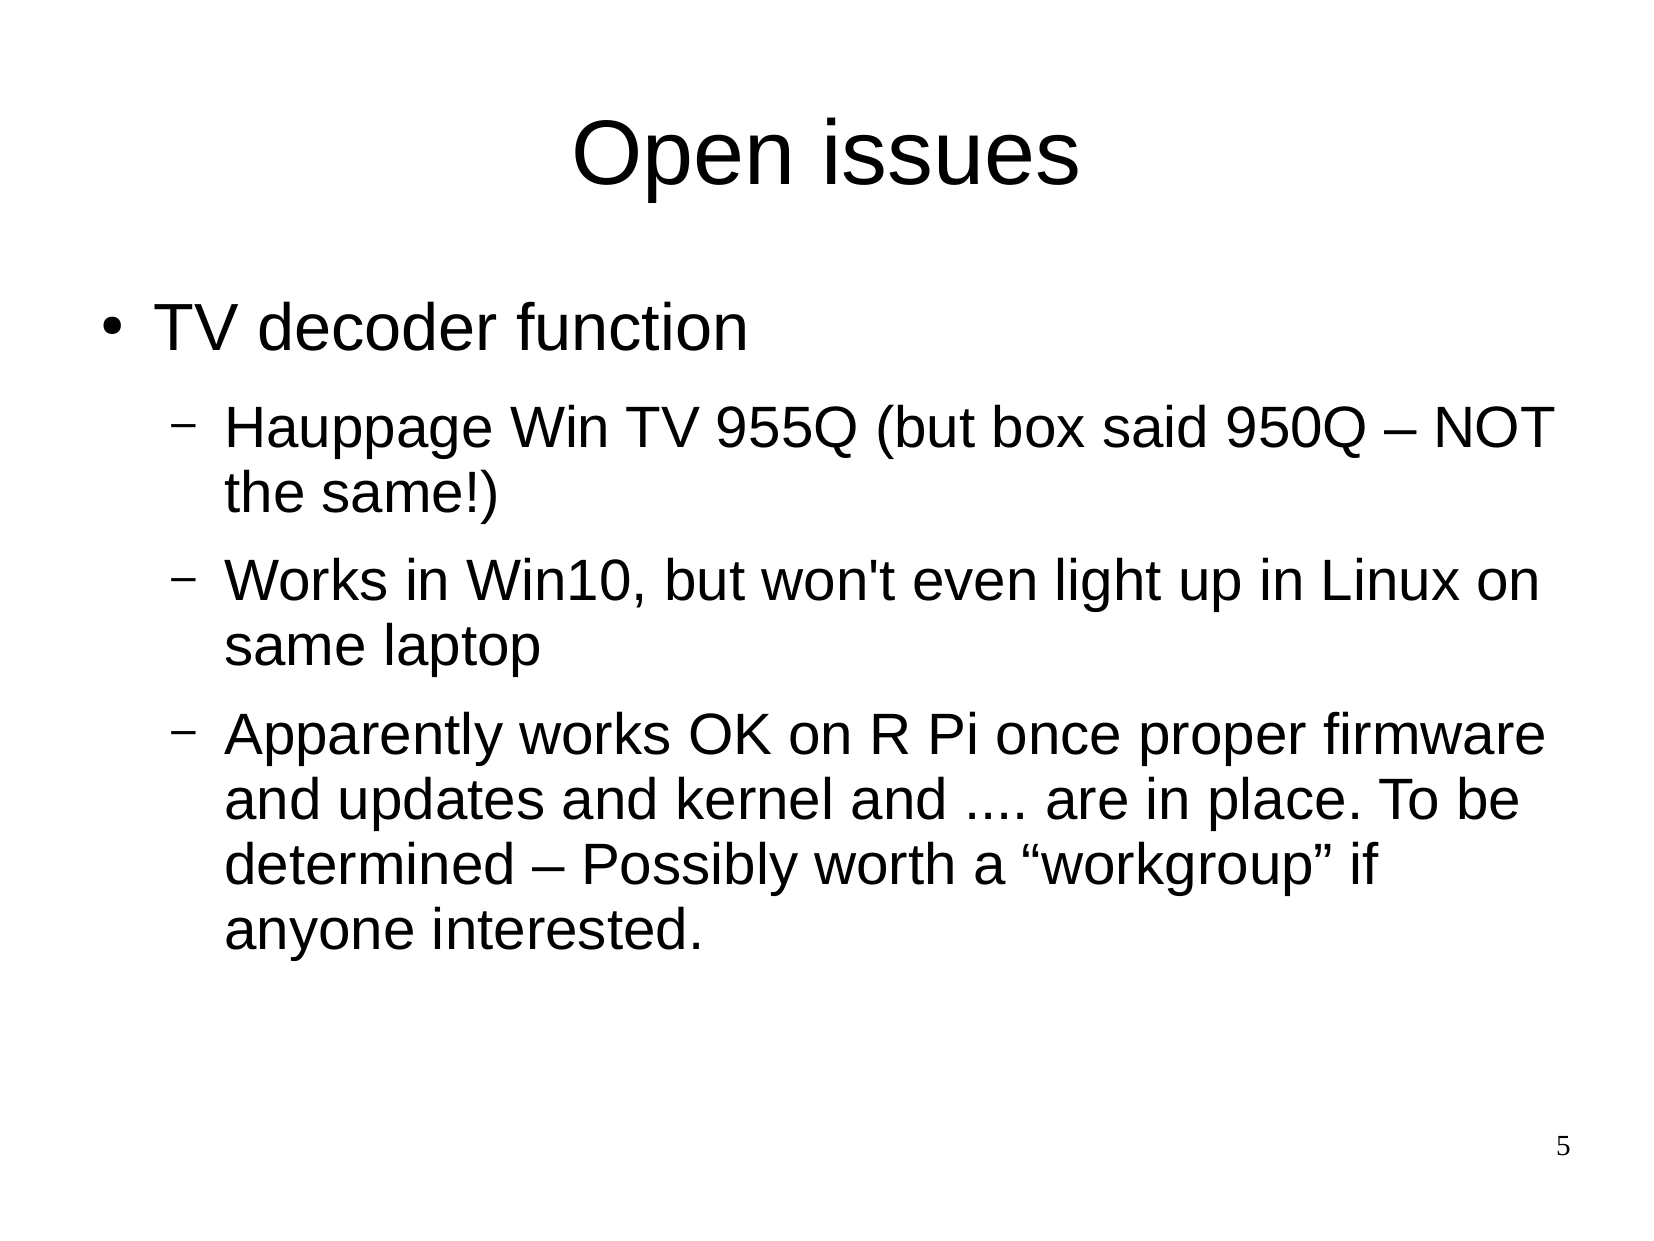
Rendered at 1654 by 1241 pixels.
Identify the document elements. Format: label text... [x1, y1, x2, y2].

list TV decoder function Hauppage Win TV 955Q (but box said 950Q – NOT the same!) Works in Win10, but won't even light up in Linux on same laptop Apparently works OK on R Pi once proper firmware and updates and kernel and .... are in place. To be determined – Possibly worth a “workgroup” if anyone interested. [82, 290, 1571, 1010]
title Open issues [82, 49, 1571, 257]
